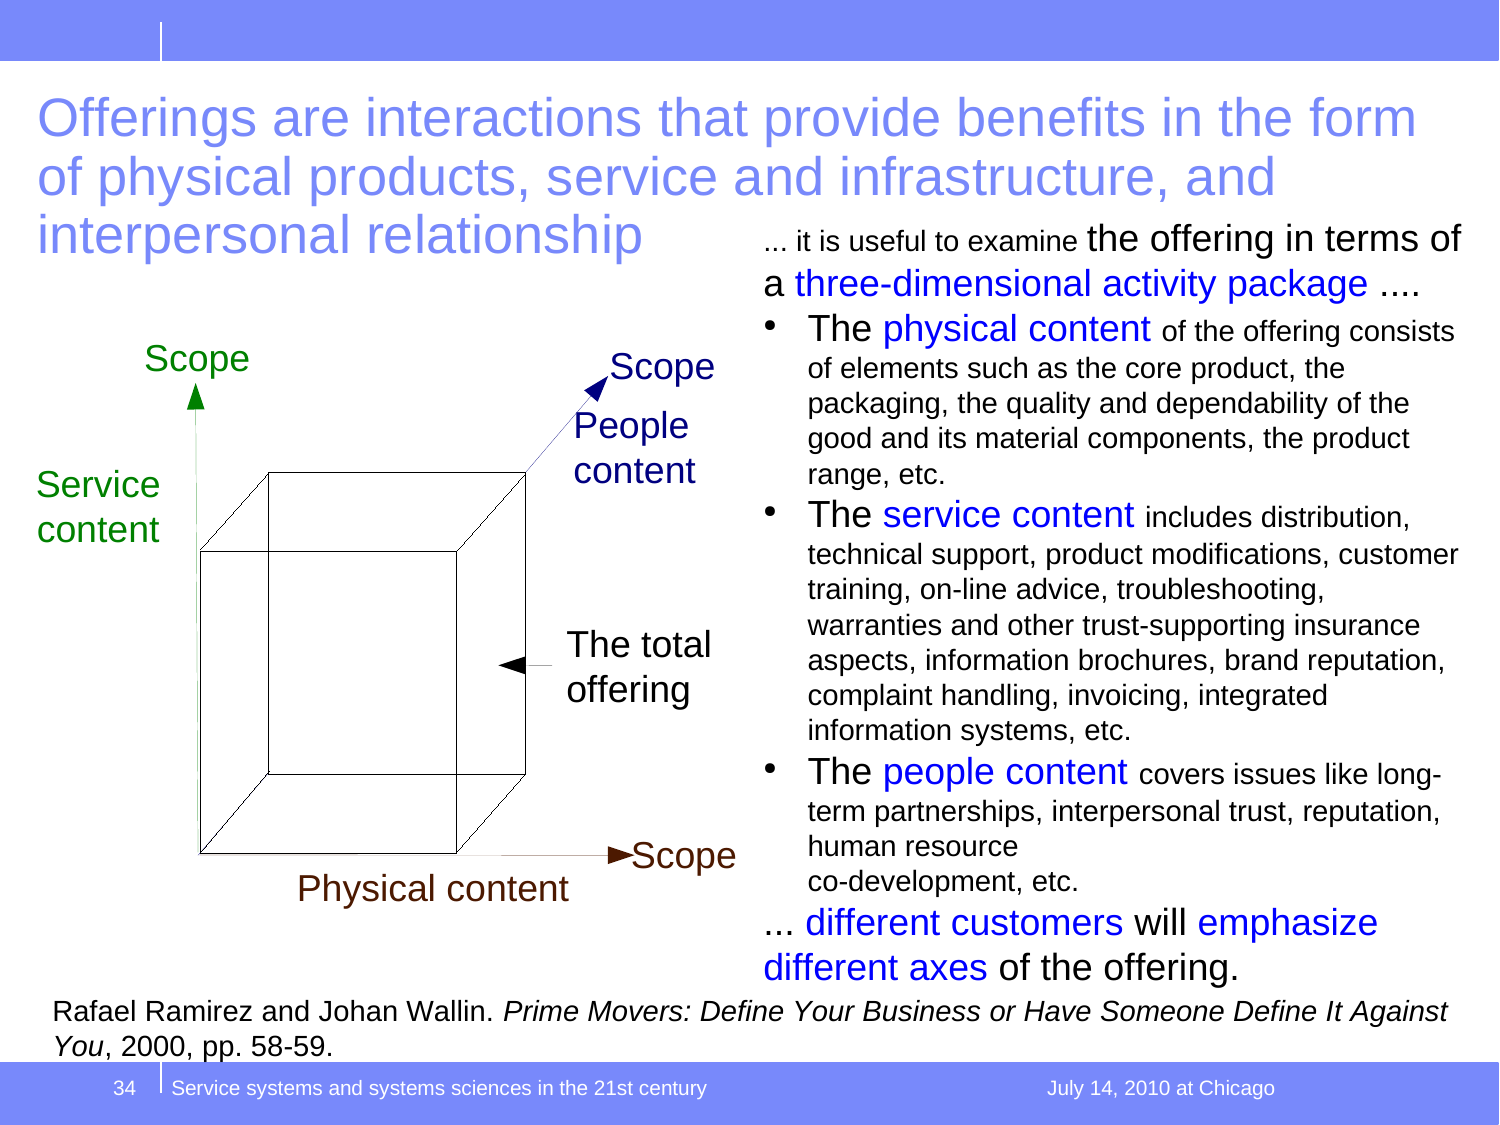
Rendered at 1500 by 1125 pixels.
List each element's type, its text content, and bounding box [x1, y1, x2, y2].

text_box Service content [2, 452, 195, 558]
title Offerings are interactions that provide benefits in the form of physical products, service and infrastructure, and interpersonal relationship [37, 90, 1463, 266]
text_box Scope [129, 326, 275, 387]
text_box The total offering [551, 608, 733, 718]
text_box Scope [594, 334, 740, 395]
text_box Physical content [238, 856, 628, 916]
text_box ... it is useful to examine the offering in terms of a three-dimensional activity package .... The physical content of the offering consists of elements such as the core product, the packaging, the quality and dependability of the good and its material components, the product range, etc. The service content includes distribution, technical support, product modifications, customer training, on-line advice, troubleshooting, warranties and other trust-supporting insurance aspects, information brochures, brand reputation, complaint handling, invoicing, integrated information systems, etc. The people content covers issues like long-term partnerships, interpersonal trust, reputation, human resource co-development, etc. ... different customers will emphasize different axes of the offering. [748, 206, 1483, 999]
text_box People content [558, 393, 725, 499]
text_box Rafael Ramirez and Johan Wallin. Prime Movers: Define Your Business or Have Someone Define It Against You, 2000, pp. 58-59. [37, 985, 1487, 1072]
text_box Scope [616, 824, 762, 884]
text_box [268, 472, 526, 775]
text_box [268, 552, 456, 775]
